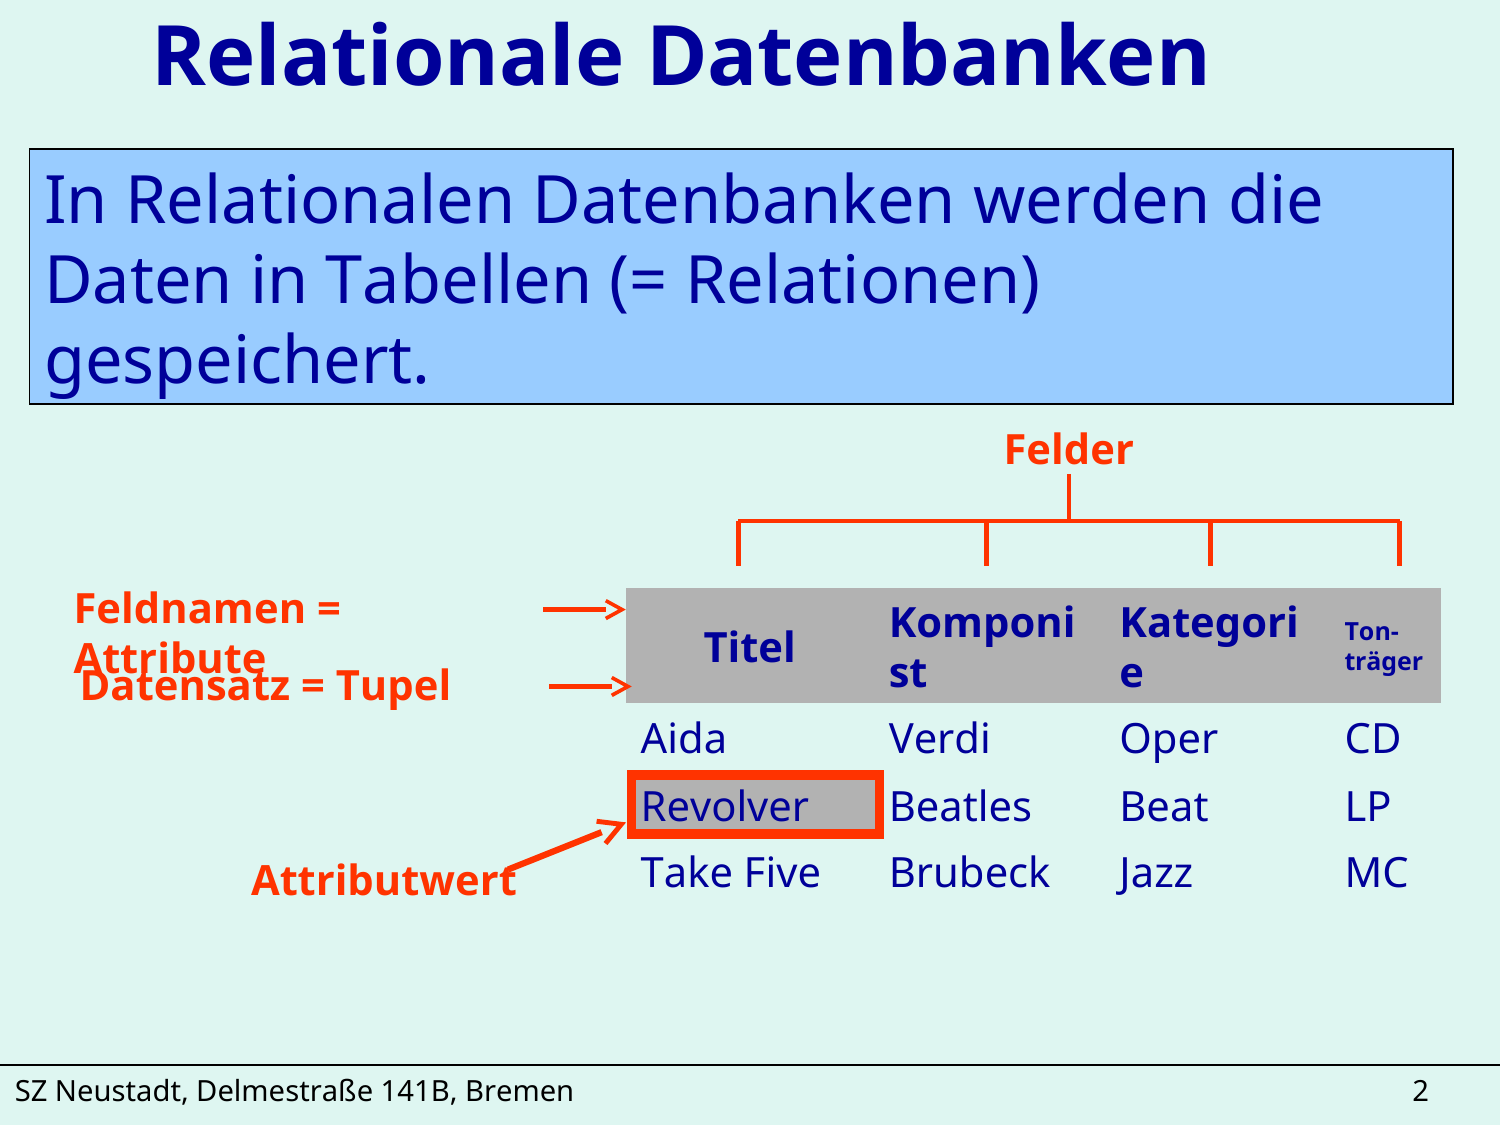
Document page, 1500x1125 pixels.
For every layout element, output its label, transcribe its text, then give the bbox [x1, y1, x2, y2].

table_cell CD [1330, 703, 1441, 771]
table_cell [556, 838, 626, 903]
table_cell [502, 588, 626, 703]
table_cell Titel [626, 588, 874, 703]
table_cell [762, 523, 874, 588]
table_cell [23, 588, 64, 703]
table_cell Kategorie [1105, 588, 1330, 703]
text_box Felder [962, 414, 1176, 481]
table_cell [1382, 520, 1441, 588]
table_cell [23, 453, 1067, 520]
table_cell Komponist [874, 588, 1105, 703]
table_cell Revolver [626, 771, 874, 838]
table_cell [1075, 453, 1441, 520]
table_cell Jazz [1105, 838, 1330, 903]
text_box In Relationalen Datenbanken werden die Daten in Tabellen (= Relationen) gespeichert. [29, 148, 1453, 405]
table_cell Beatles [874, 771, 1105, 838]
table_cell Brubeck [874, 838, 1105, 903]
table_header [732, 405, 1441, 453]
text_box Datensatz = Tupel [64, 651, 502, 717]
table_cell [874, 523, 992, 588]
table_cell [1330, 523, 1382, 588]
table_cell Aida [626, 703, 874, 771]
table_cell [1105, 523, 1217, 588]
text_box Relationale Datenbanken [76, 0, 1427, 104]
table_cell [23, 838, 576, 903]
table_cell MC [1330, 838, 1441, 903]
table_cell [1071, 481, 1075, 519]
table_cell [626, 520, 762, 588]
table_cell [1217, 523, 1330, 588]
text_box Attributwert [236, 845, 556, 912]
table_cell Ton- träger [1330, 588, 1441, 703]
table_cell Oper [1105, 703, 1330, 771]
table_cell LP [1330, 771, 1441, 838]
table_cell [615, 824, 626, 838]
text_box Feldnamen = Attribute [58, 574, 556, 690]
table_header [23, 385, 732, 453]
table_cell Take Five [626, 838, 874, 903]
table_cell [23, 771, 626, 838]
table_cell [992, 523, 1105, 588]
table_cell [23, 520, 626, 588]
table_cell Verdi [874, 703, 1105, 771]
table_cell Beat [1105, 771, 1330, 838]
table_cell [23, 703, 626, 771]
